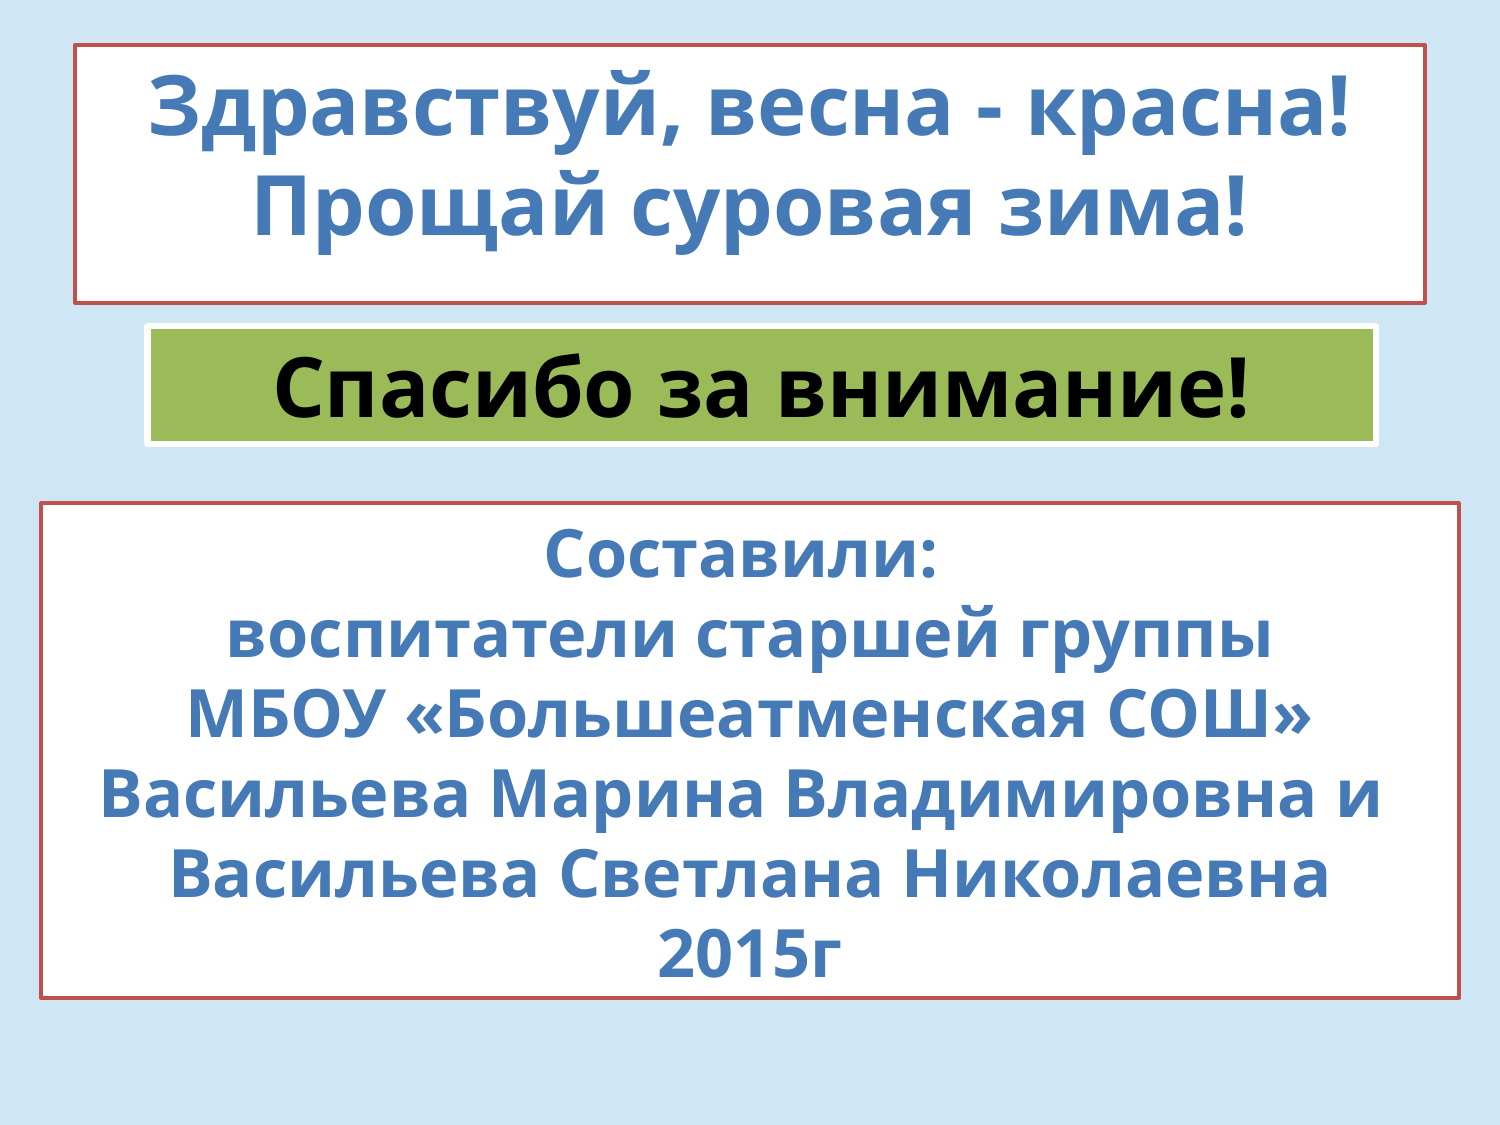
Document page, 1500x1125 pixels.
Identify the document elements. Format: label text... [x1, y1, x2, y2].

text_box Составили: воспитатели старшей группы МБОУ «Большеатменская СОШ» Васильева Марина Владимировна и Васильева Светлана Николаевна 2015г [41, 503, 1459, 998]
list Спасибо за внимание! [147, 326, 1376, 445]
title Здравствуй, весна - красна! Прощай суровая зима! [75, 45, 1425, 303]
